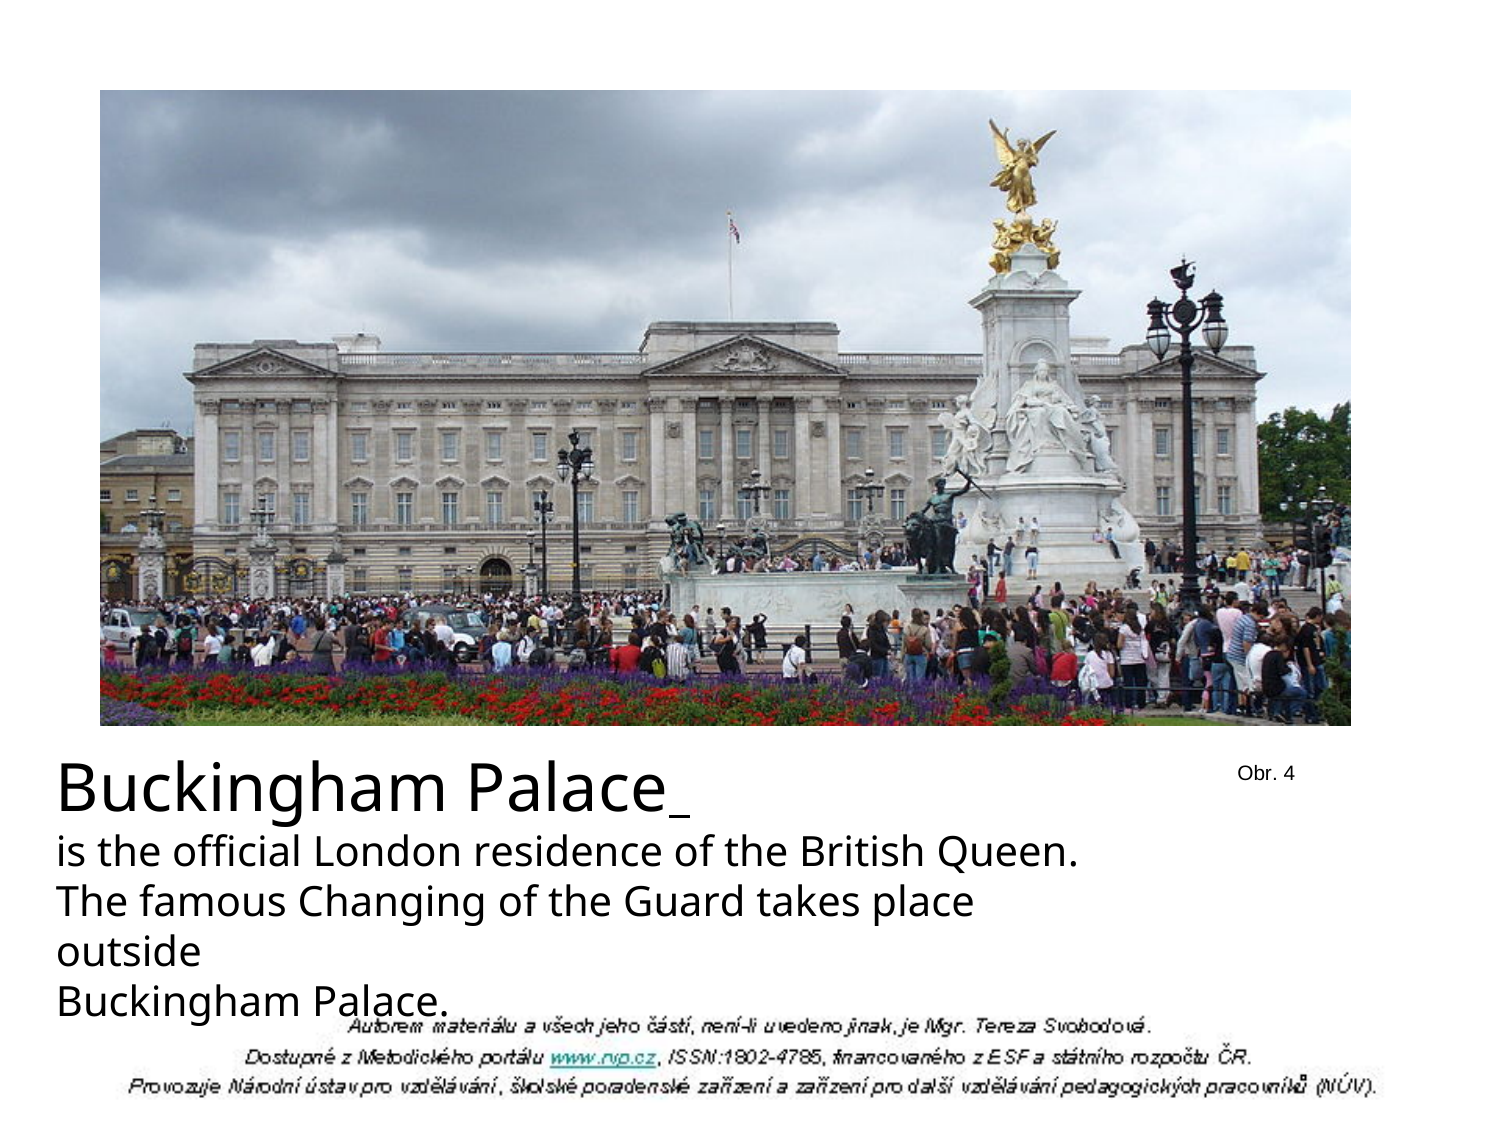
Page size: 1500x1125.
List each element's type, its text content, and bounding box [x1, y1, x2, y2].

text_box Obr. 4 [1222, 751, 1310, 792]
picture [0, 0, 1500, 1125]
text_box Buckingham Palace is the official London residence of the British Queen. The famous Changing of the Guard takes place outside Buckingham Palace. [41, 737, 1132, 1033]
